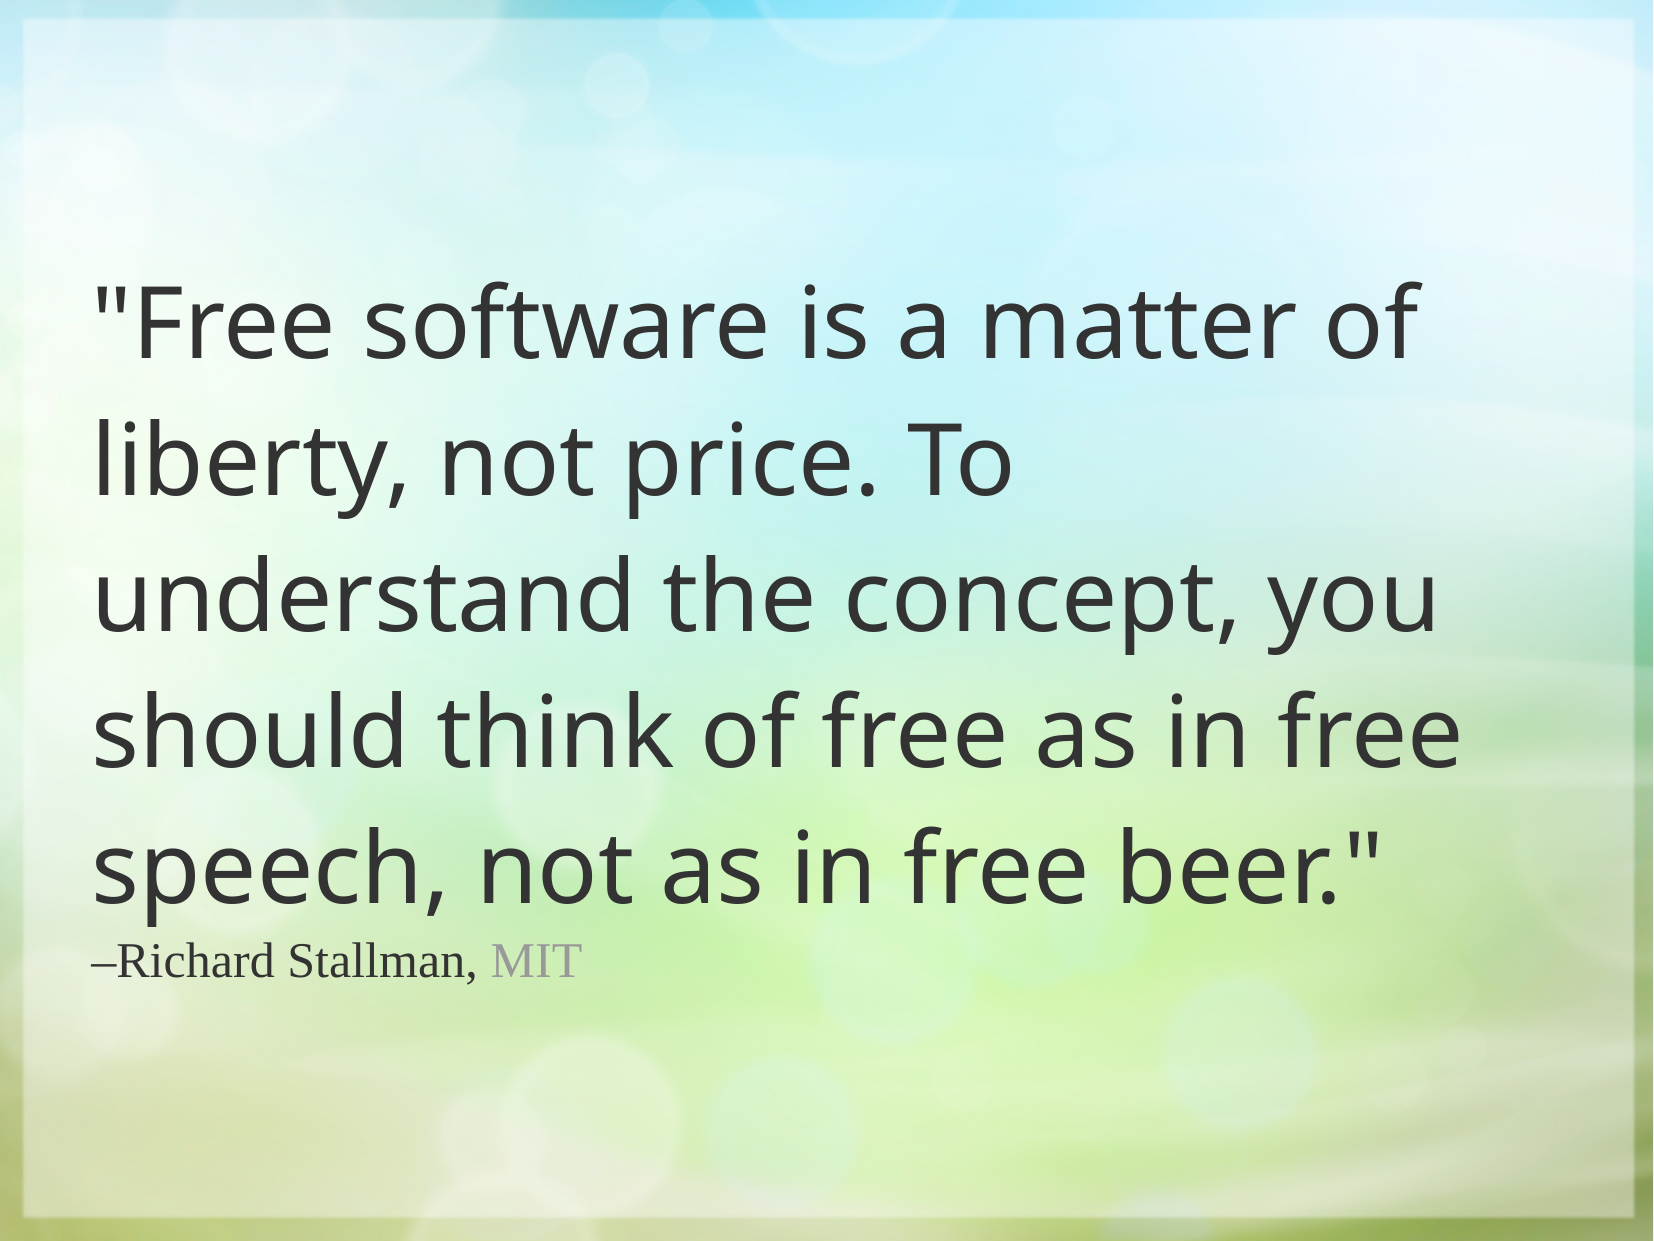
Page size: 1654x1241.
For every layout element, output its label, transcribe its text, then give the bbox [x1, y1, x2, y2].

picture [0, 0, 1654, 1241]
subtitle "Free software is a matter of liberty, not price. To understand the concept, you should think of free as in free speech, not as in free beer." –Richard Stallman, MIT [91, 301, 1575, 939]
